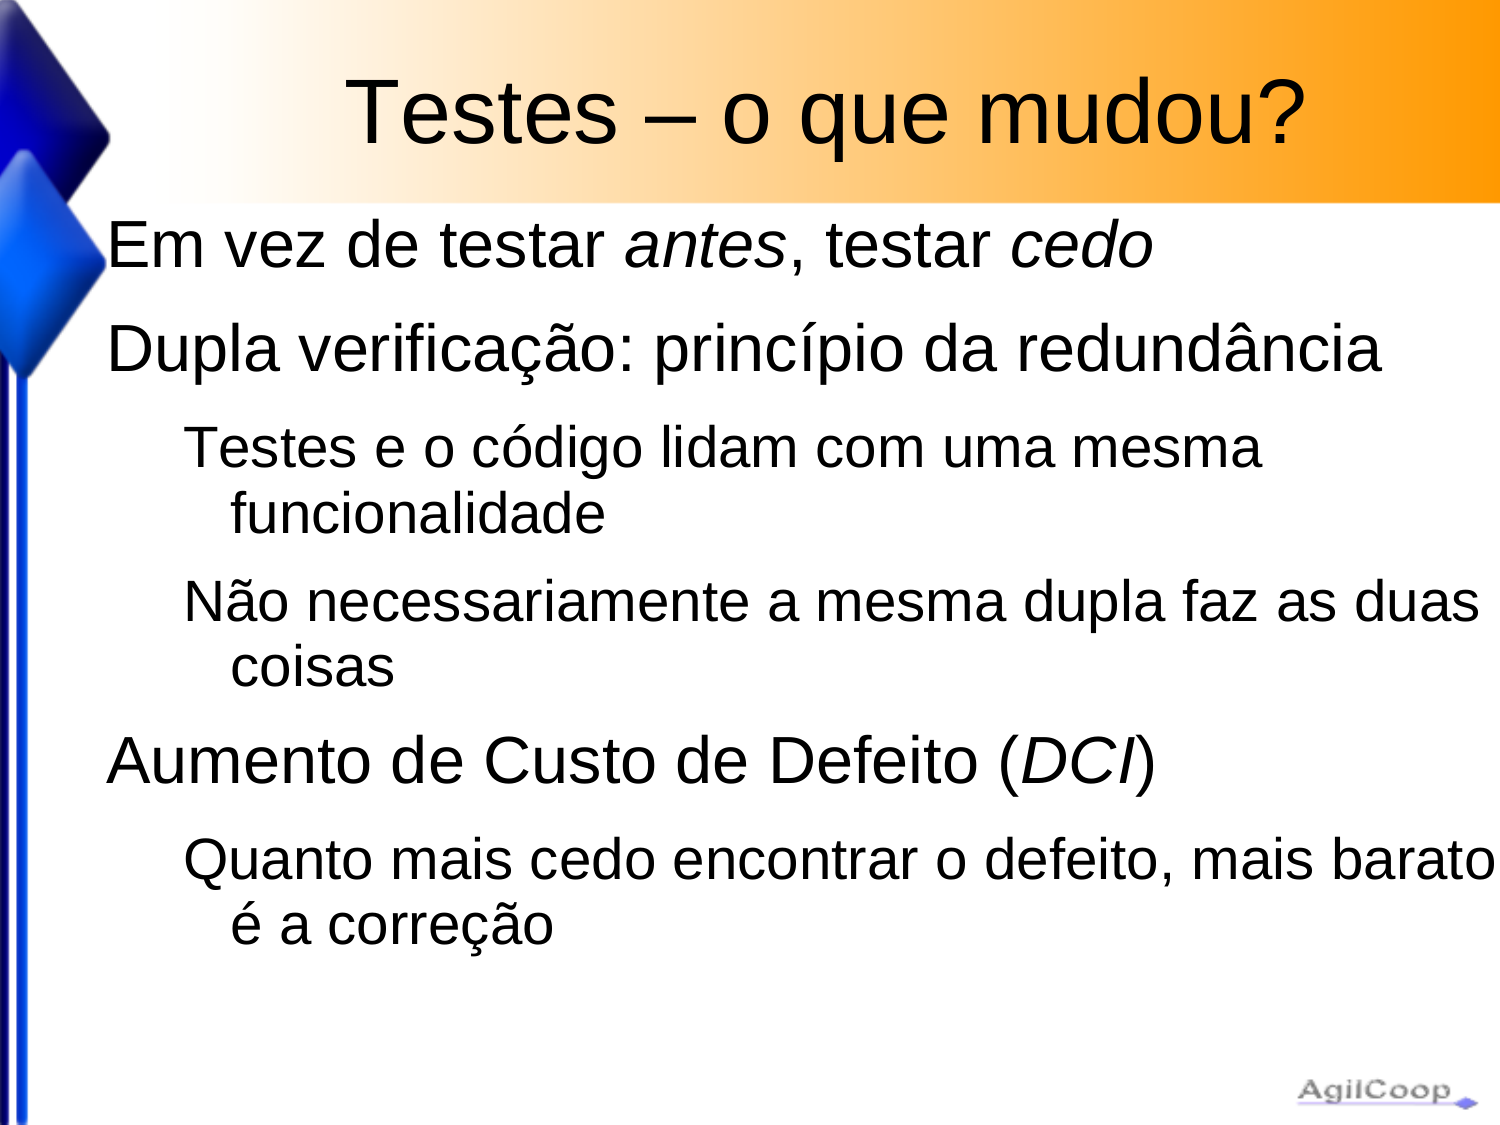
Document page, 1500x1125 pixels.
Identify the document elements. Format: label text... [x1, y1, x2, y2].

picture [0, 0, 1500, 1125]
title Testes – o que mudou? [82, 8, 1500, 216]
list Em vez de testar antes, testar cedo Dupla verificação: princípio da redundância Testes e o código lidam com uma mesma funcionalidade Não necessariamente a mesma dupla faz as duas coisas Aumento de Custo de Defeito (DCI) Quanto mais cedo encontrar o defeito, mais barato é a correção [88, 206, 1500, 1125]
